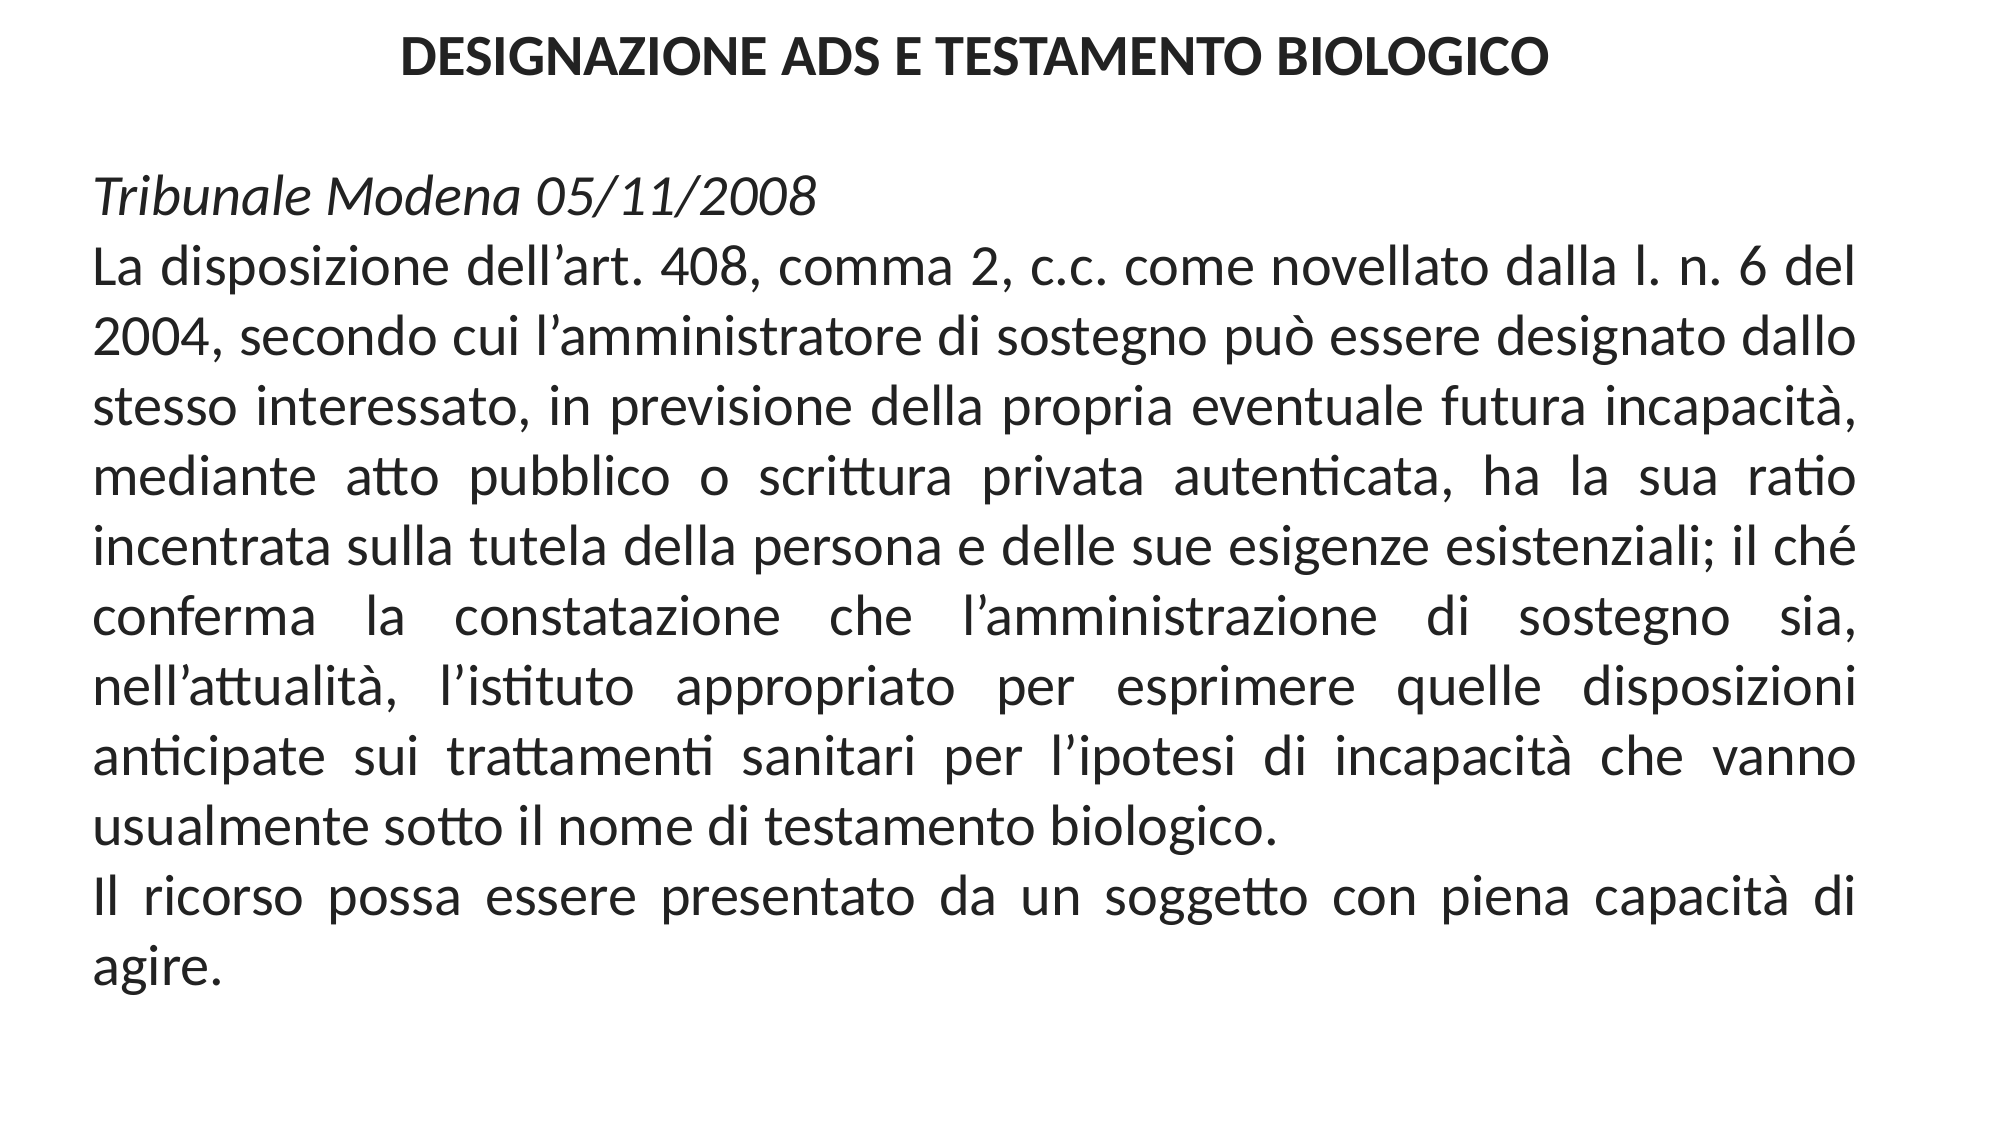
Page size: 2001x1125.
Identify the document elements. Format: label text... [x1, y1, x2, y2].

text_box DESIGNAZIONE ADS E TESTAMENTO BIOLOGICO Tribunale Modena 05/11/2008 La disposizione dell’art. 408, comma 2, c.c. come novellato dalla l. n. 6 del 2004, secondo cui l’amministratore di sostegno può essere designato dallo stesso interessato, in previsione della propria eventuale futura incapacità, mediante atto pubblico o scrittura privata autenticata, ha la sua ratio incentrata sulla tutela della persona e delle sue esigenze esistenziali; il ché conferma la constatazione che l’amministrazione di sostegno sia, nell’attualità, l’istituto appropriato per esprimere quelle disposizioni anticipate sui trattamenti sanitari per l’ipotesi di incapacità che vanno usualmente sotto il nome di testamento biologico. Il ricorso possa essere presentato da un soggetto con piena capacità di agire. [77, 10, 1877, 1074]
